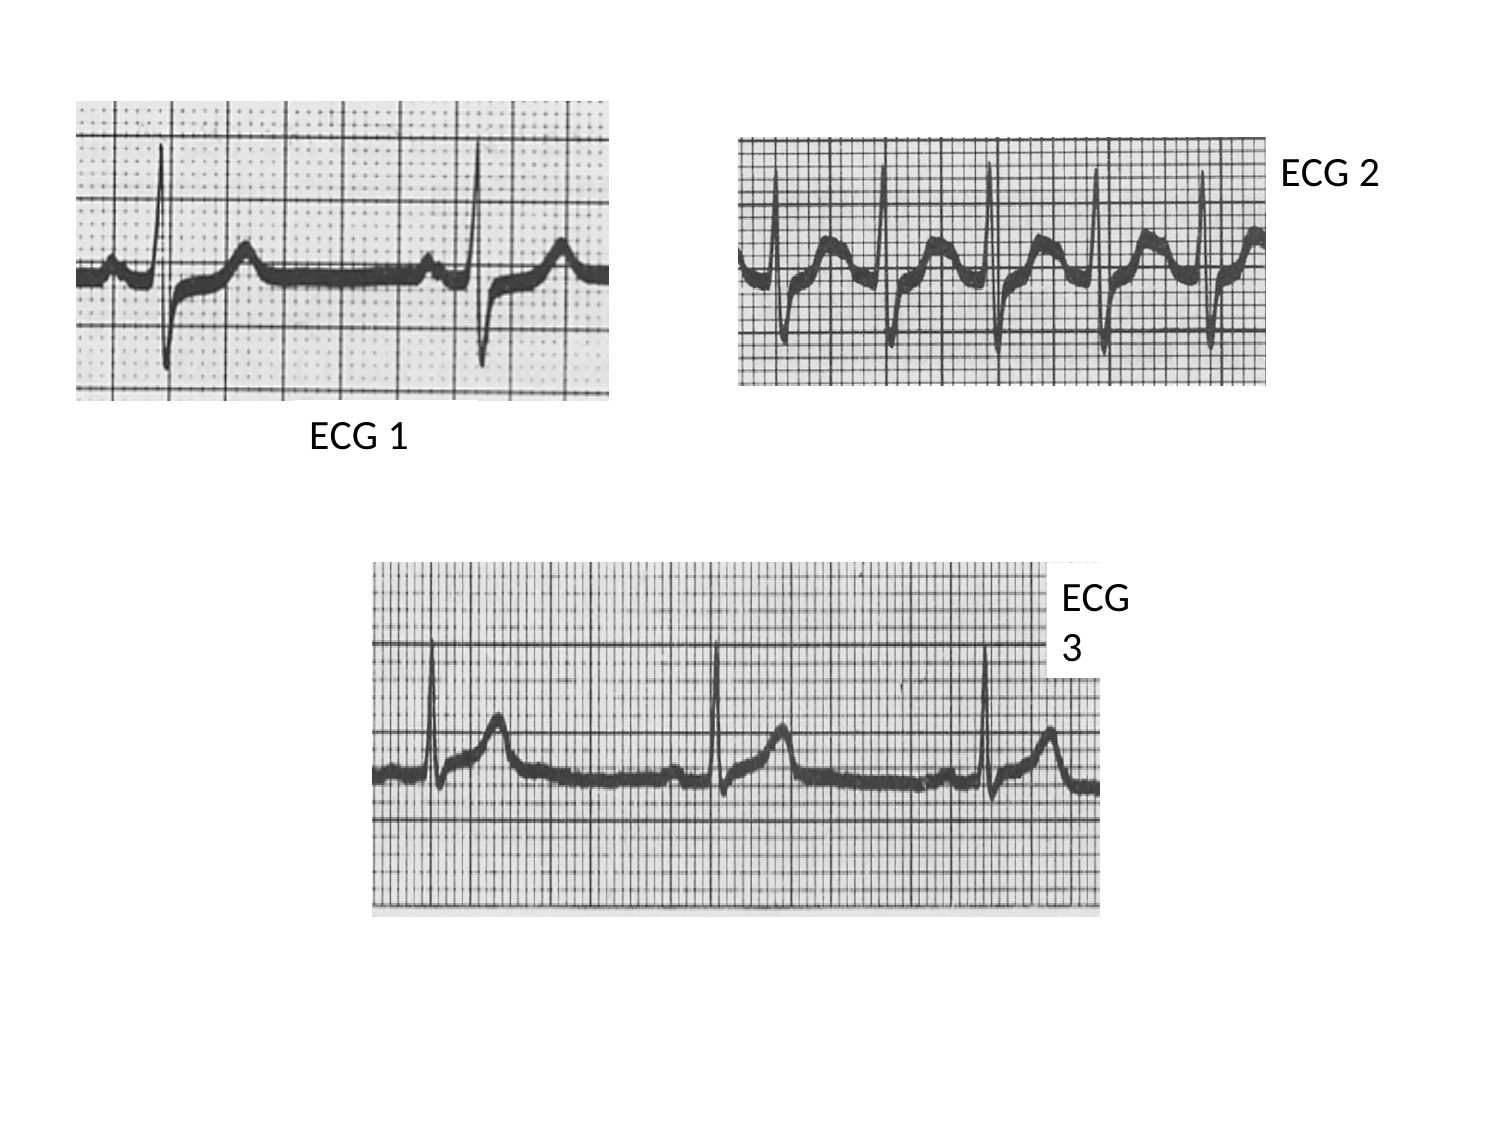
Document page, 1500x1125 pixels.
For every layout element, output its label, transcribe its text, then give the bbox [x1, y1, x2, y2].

picture [372, 562, 1100, 917]
text_box ECG 2 [1265, 137, 1459, 212]
text_box ECG 3 [1046, 562, 1176, 678]
text_box ECG 1 [294, 400, 479, 445]
picture [76, 101, 609, 401]
picture [738, 137, 1266, 386]
